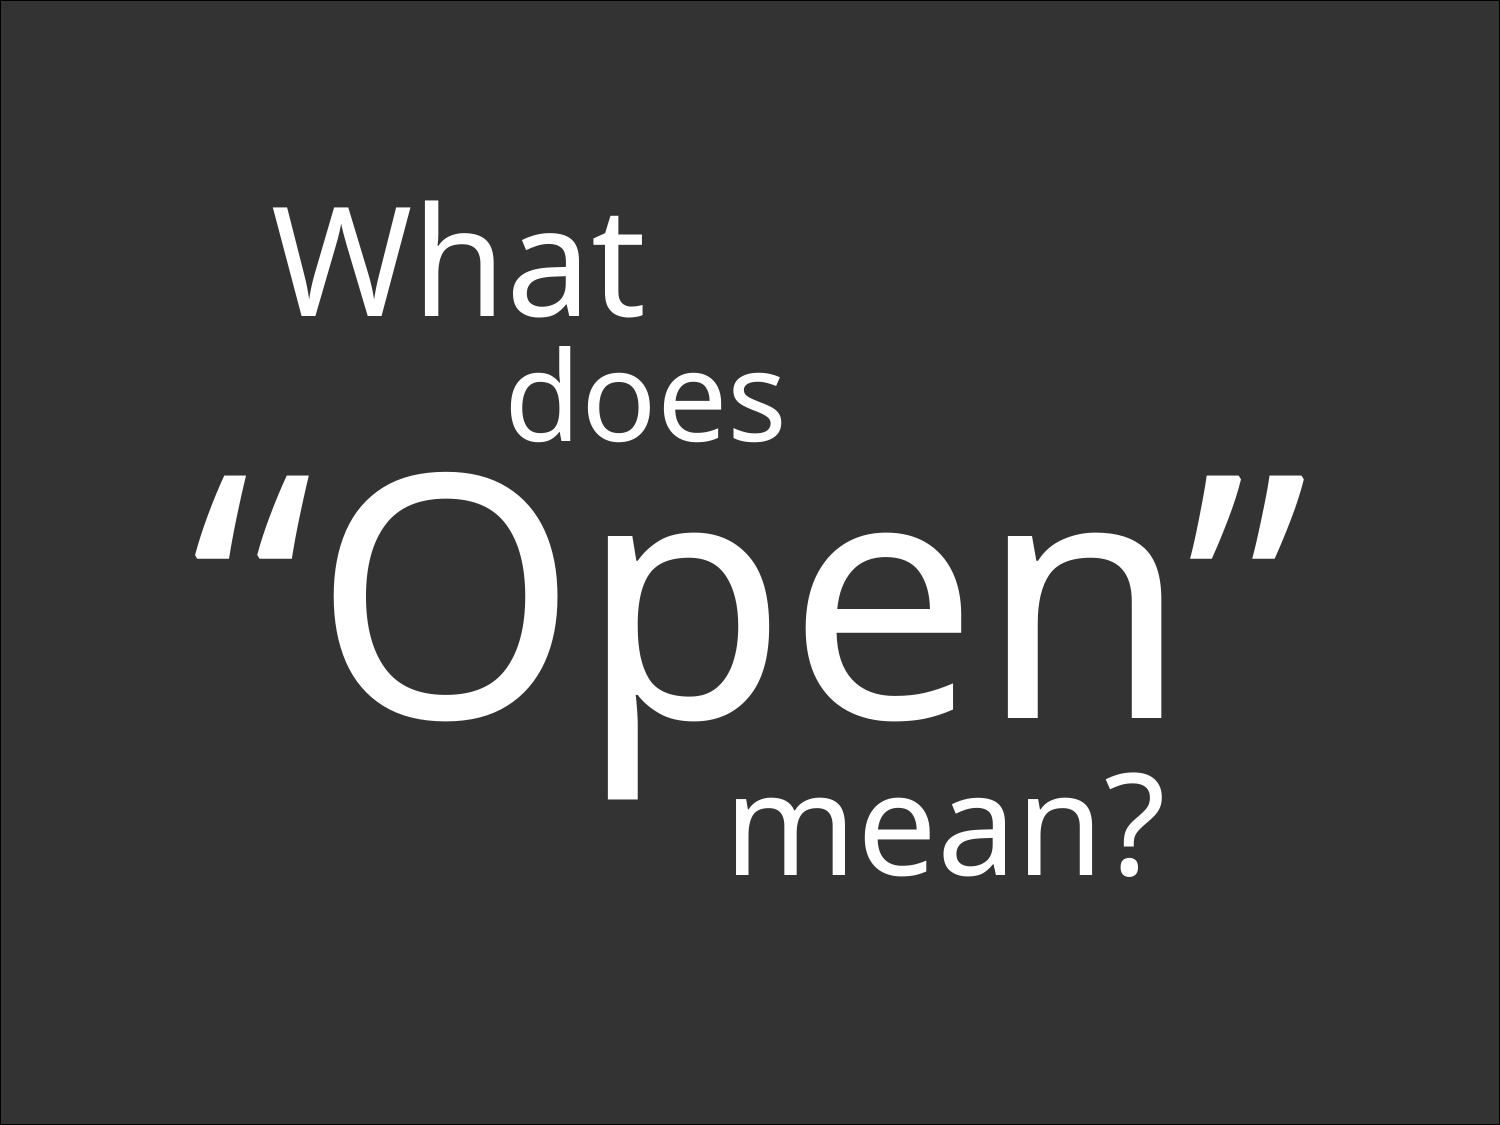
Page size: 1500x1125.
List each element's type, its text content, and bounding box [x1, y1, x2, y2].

text_box does [522, 382, 559, 433]
text_box “Open” [0, 0, 1500, 1125]
text_box What [243, 157, 715, 349]
text_box does [356, 309, 936, 470]
text_box mean? [685, 726, 1206, 1073]
